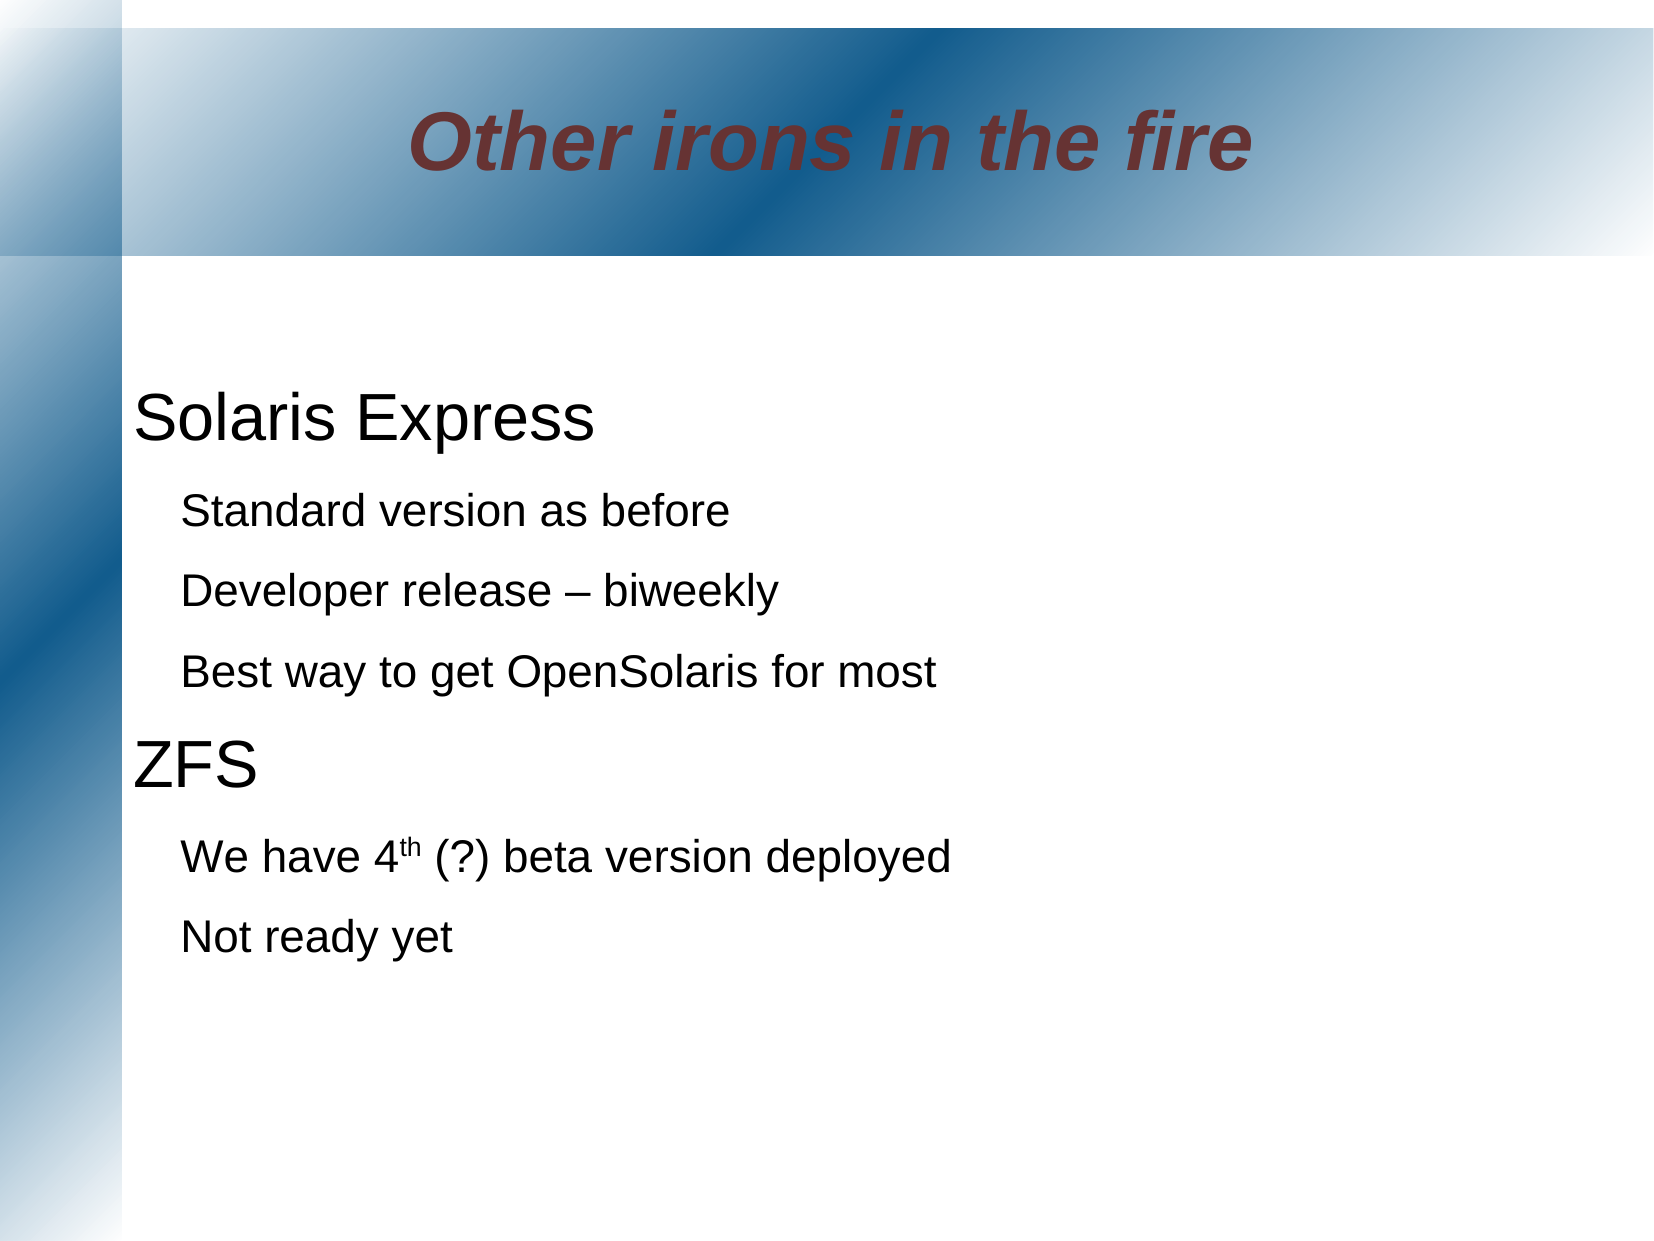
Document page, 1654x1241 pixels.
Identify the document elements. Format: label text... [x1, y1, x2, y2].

list Solaris Express Standard version as before Developer release – biweekly Best way to get OpenSolaris for most ZFS We have 4th (?) beta version deployed Not ready yet [121, 380, 1534, 1162]
title Other irons in the fire [125, 37, 1538, 246]
